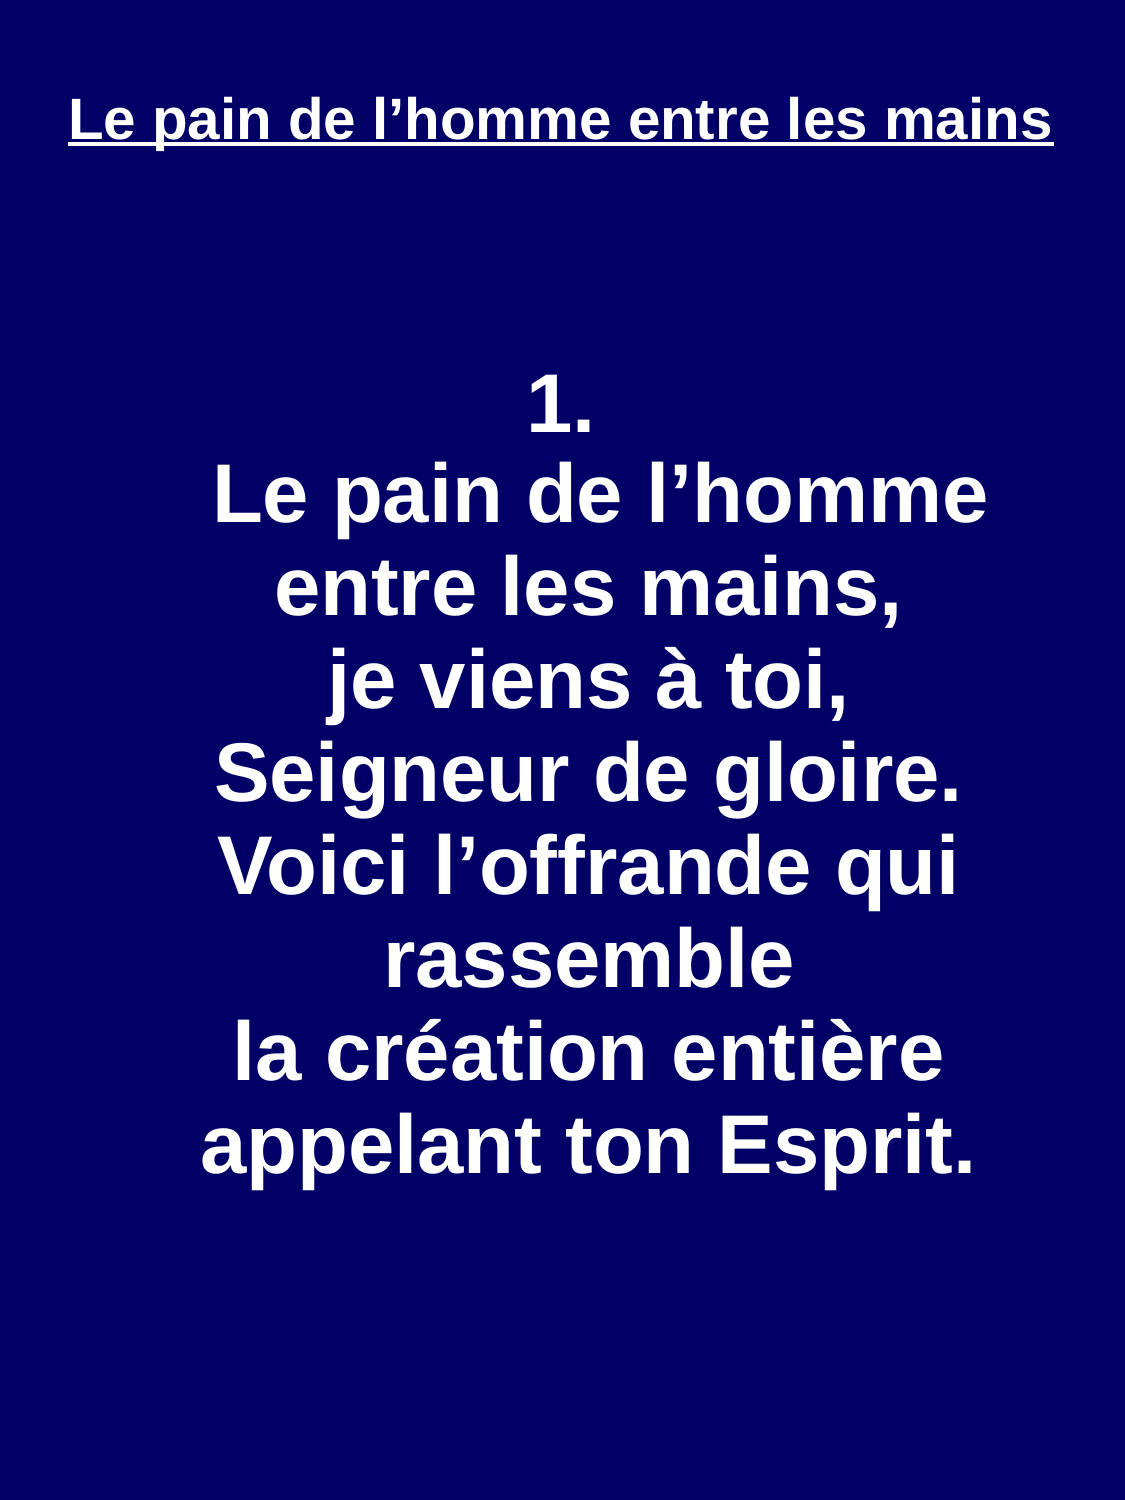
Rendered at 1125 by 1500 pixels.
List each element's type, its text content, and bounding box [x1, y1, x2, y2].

text_box Le pain de l’homme entre les mains 1. Le pain de l’homme entre les mains, je viens à toi, Seigneur de gloire. Voici l’offrande qui rassemble la création entière appelant ton Esprit. [11, 35, 1110, 1441]
